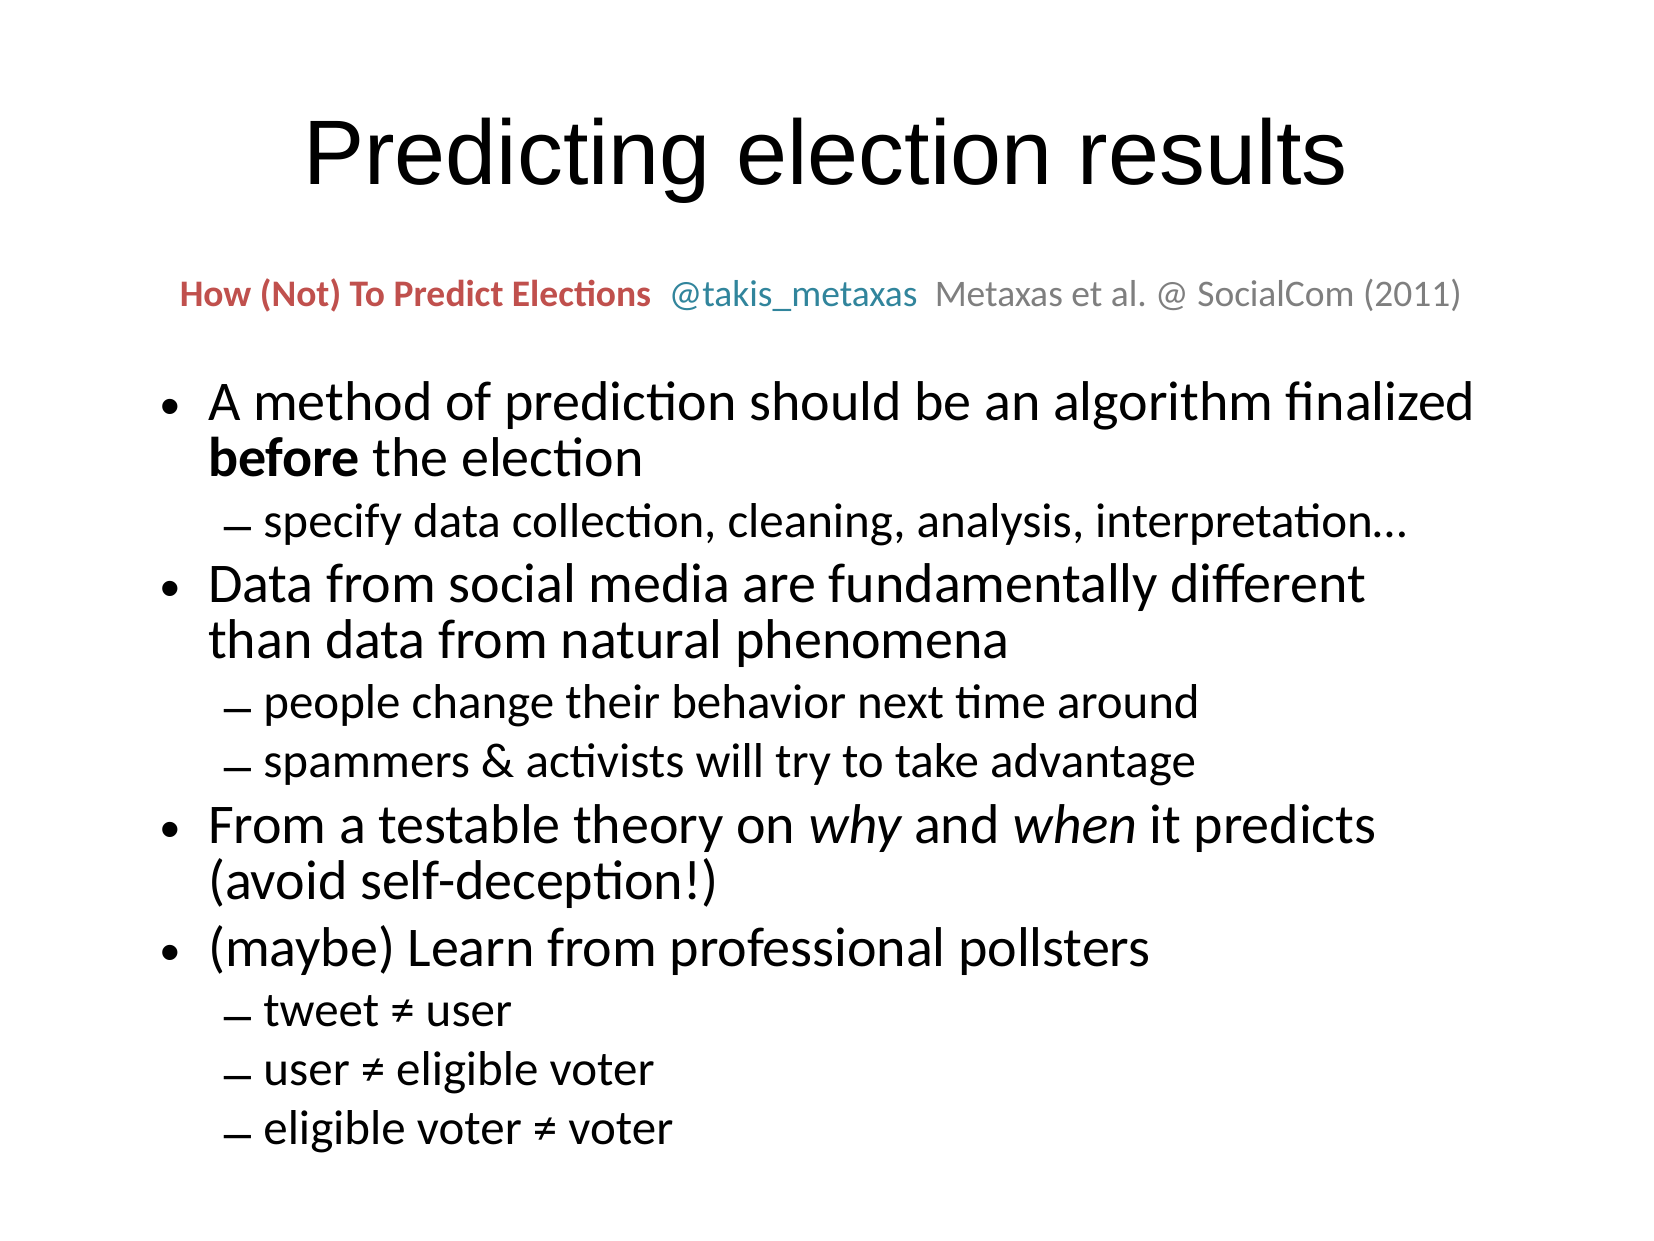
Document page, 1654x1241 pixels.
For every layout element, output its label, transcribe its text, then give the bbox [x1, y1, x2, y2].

text_box How (Not) To Predict Elections @takis_metaxas Metaxas et al. @ SocialCom (2011) [98, 261, 1544, 322]
title Predicting election results [82, 49, 1571, 257]
list A method of prediction should be an algorithm finalized before the election specify data collection, cleaning, analysis, interpretation… Data from social media are fundamentally different than data from natural phenomena people change their behavior next time around spammers & activists will try to take advantage From a testable theory on why and when it predicts (avoid self-deception!) (maybe) Learn from professional pollsters tweet ≠ user user ≠ eligible voter eligible voter ≠ voter [145, 371, 1496, 1173]
